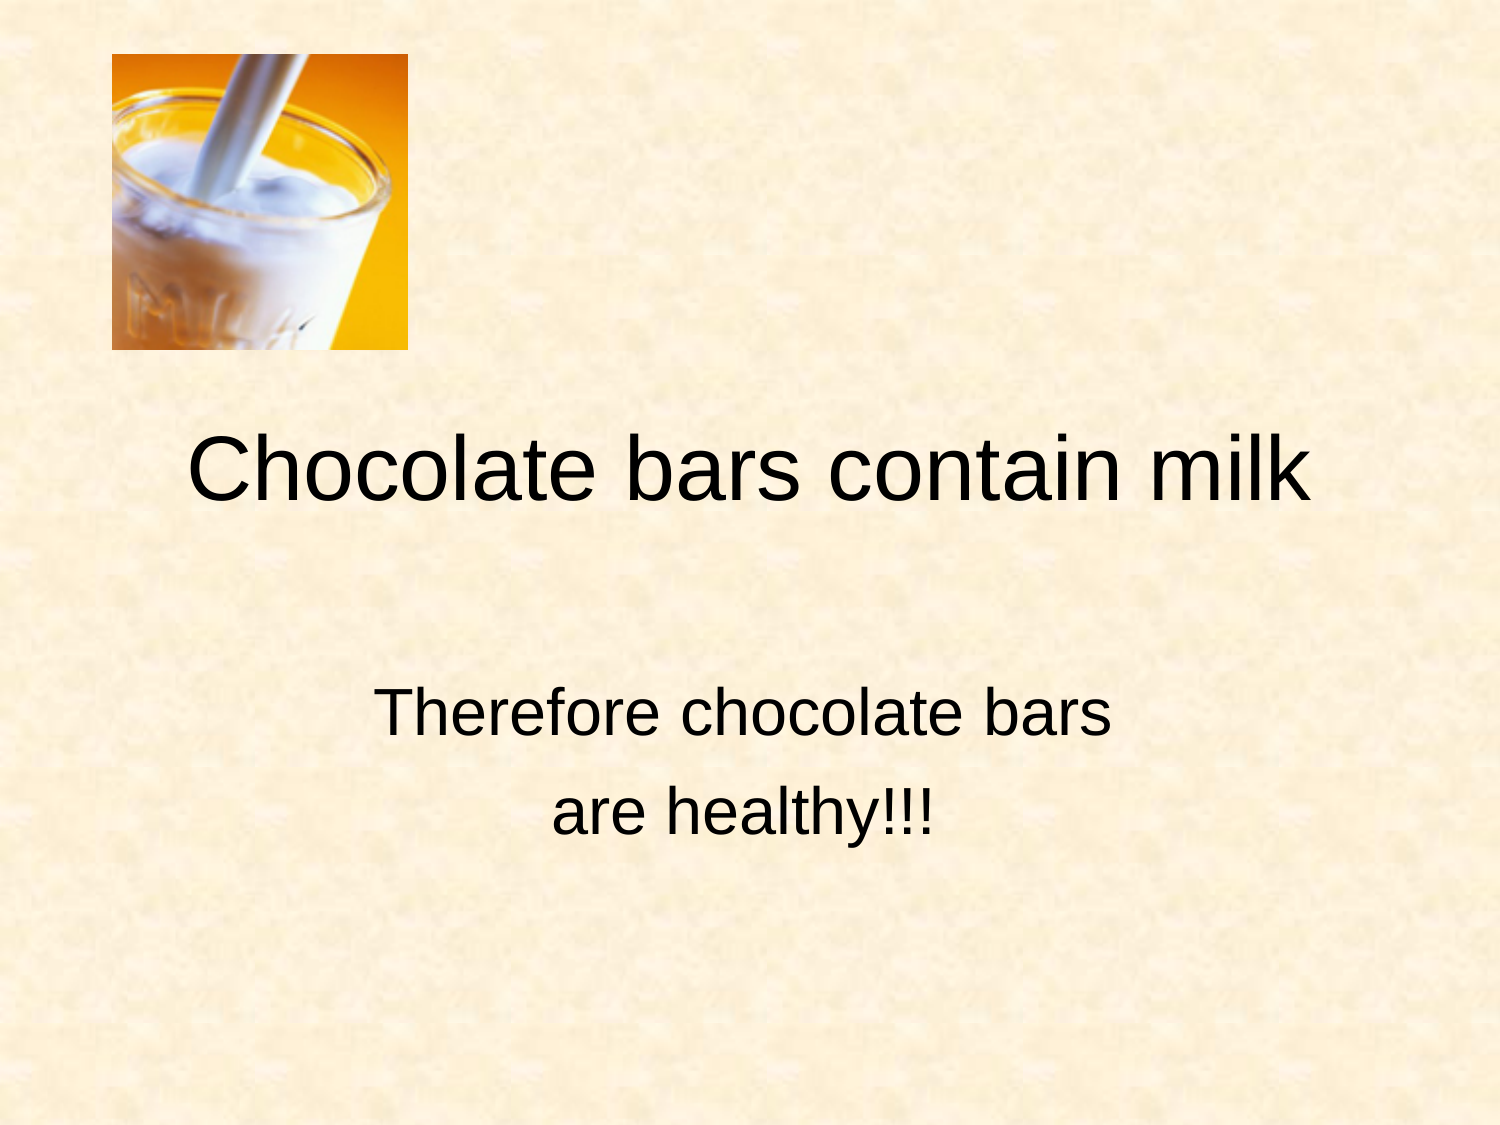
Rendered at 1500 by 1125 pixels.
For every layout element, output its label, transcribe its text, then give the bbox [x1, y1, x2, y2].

subtitle Therefore chocolate bars are healthy!!! [218, 668, 1269, 957]
title Chocolate bars contain milk [112, 349, 1388, 591]
picture [0, 0, 1500, 1125]
